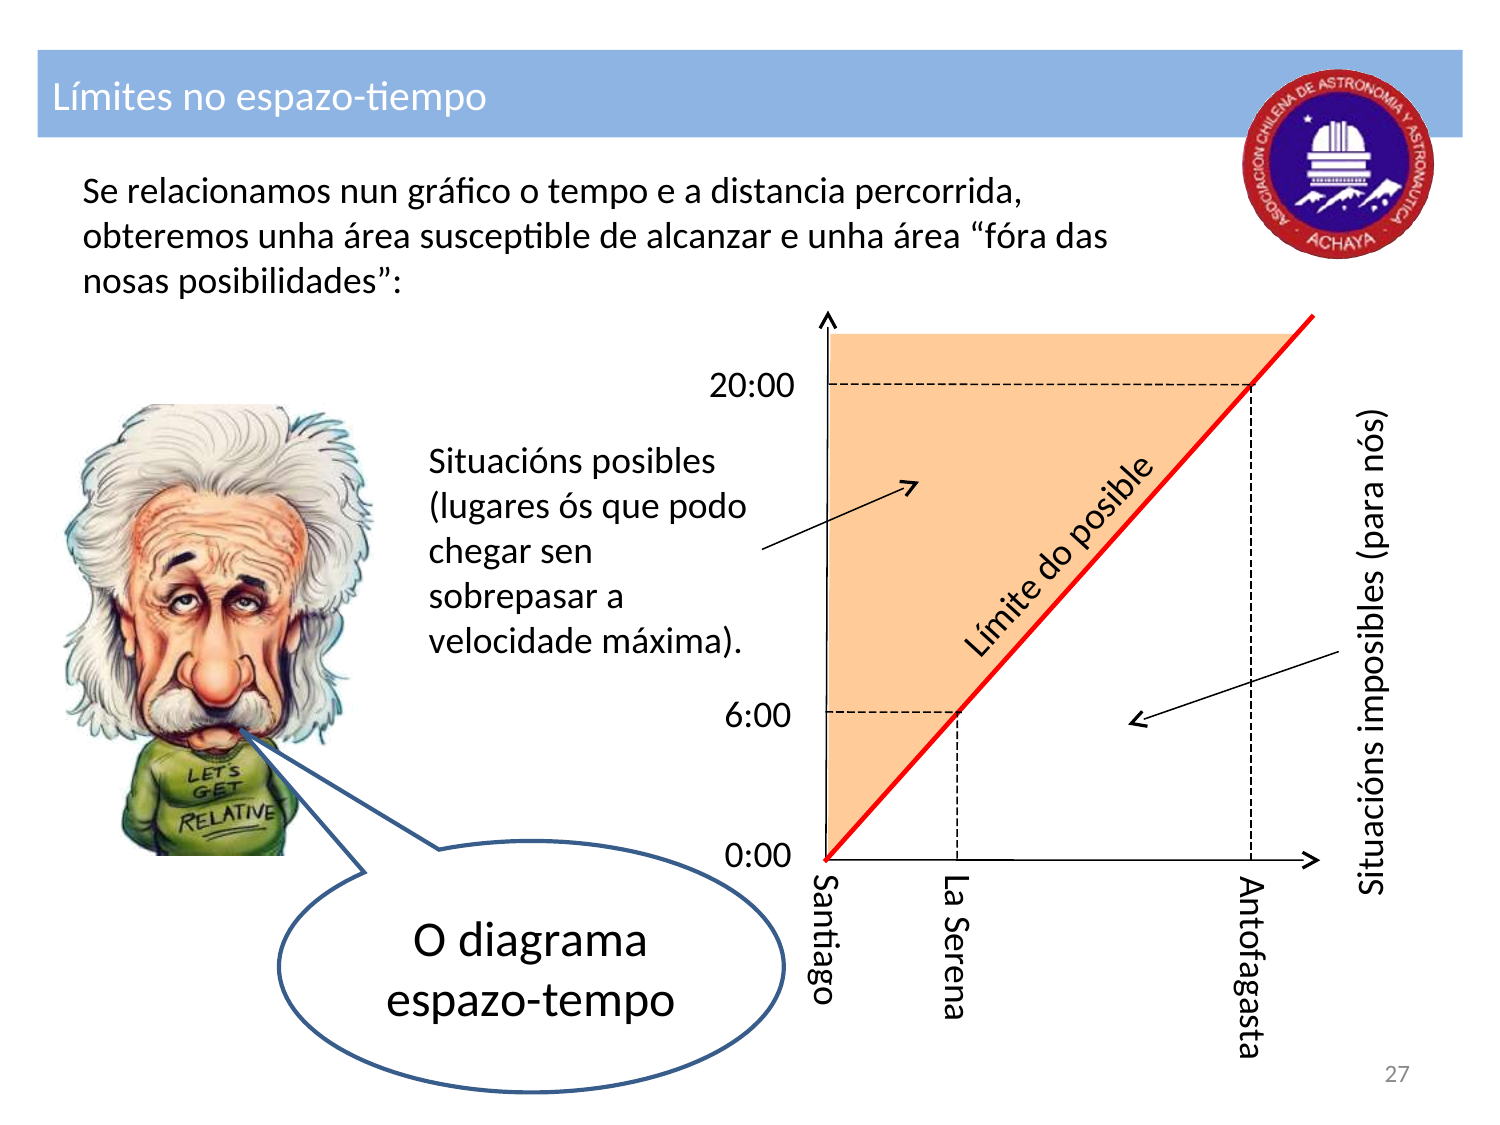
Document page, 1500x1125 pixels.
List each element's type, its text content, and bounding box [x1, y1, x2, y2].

picture [1240, 67, 1436, 260]
text_box La Serena [929, 859, 991, 1037]
text_box [828, 333, 1293, 853]
text_box 0:00 [709, 821, 807, 883]
text_box Límites no espazo-tiempo [37, 49, 1463, 138]
text_box Situacións posibles (lugares ós que podo chegar sen sobrepasar a velocidade máxima). [413, 428, 763, 670]
text_box Situacións imposibles (para nós) [1337, 392, 1399, 911]
text_box Santiago [798, 859, 860, 1021]
text_box <número> [1074, 1042, 1426, 1103]
text_box Límite do posible [937, 425, 1178, 681]
text_box 20:00 [694, 352, 810, 413]
text_box 6:00 [709, 681, 807, 743]
text_box Se relacionamos nun gráfico o tempo e a distancia percorrida, obteremos unha área susceptible de alcanzar e unha área “fóra das nosas posibilidades”: [67, 158, 1148, 309]
text_box O diagrama espazo-tempo [240, 729, 784, 1093]
picture [55, 404, 396, 856]
text_box Antofagasta [1224, 861, 1286, 1042]
